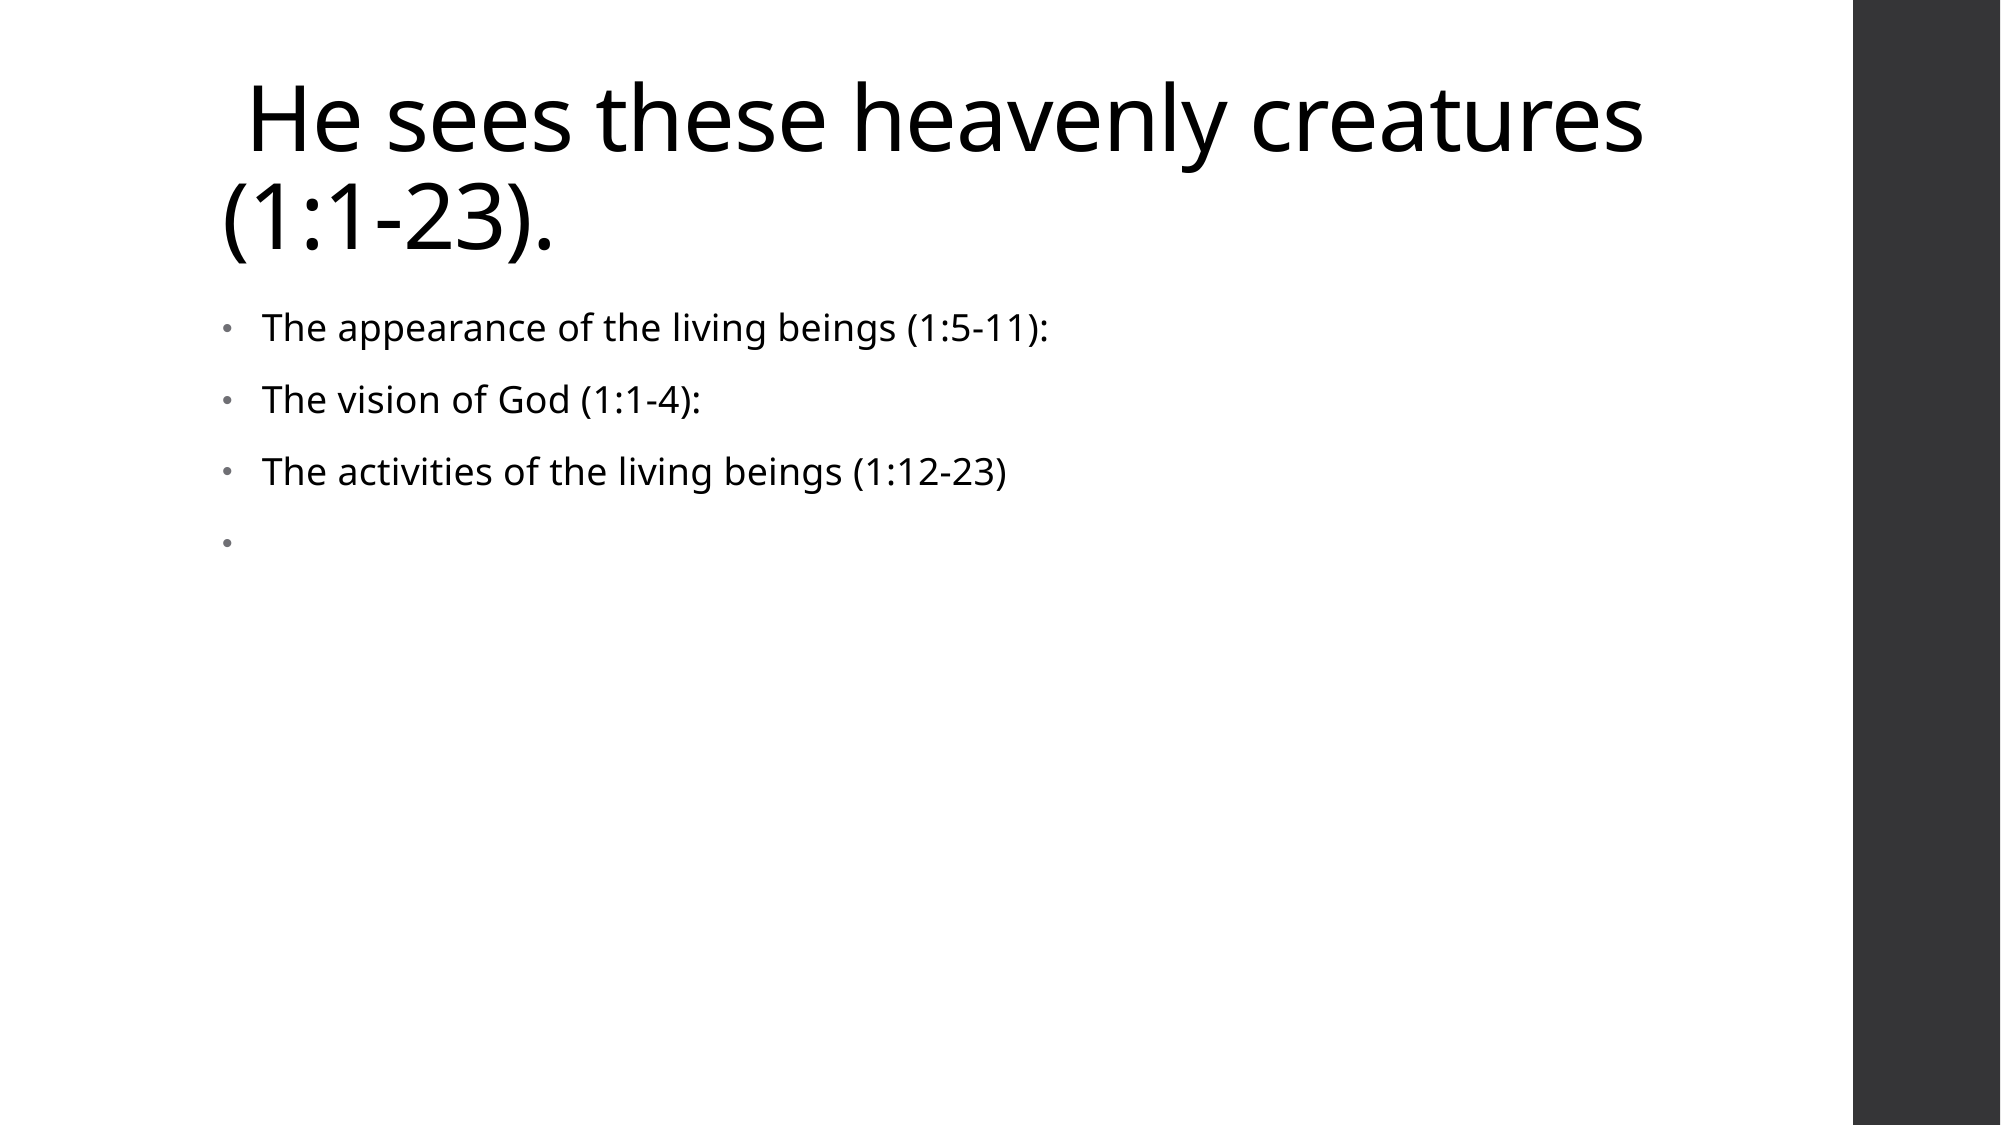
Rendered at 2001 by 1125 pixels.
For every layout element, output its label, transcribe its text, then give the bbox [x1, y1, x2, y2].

title He sees these heavenly creatures (1:1-23). [206, 60, 1797, 278]
list The appearance of the living beings (1:5-11): The vision of God (1:1-4): The activities of the living beings (1:12-23) [206, 299, 1617, 1014]
